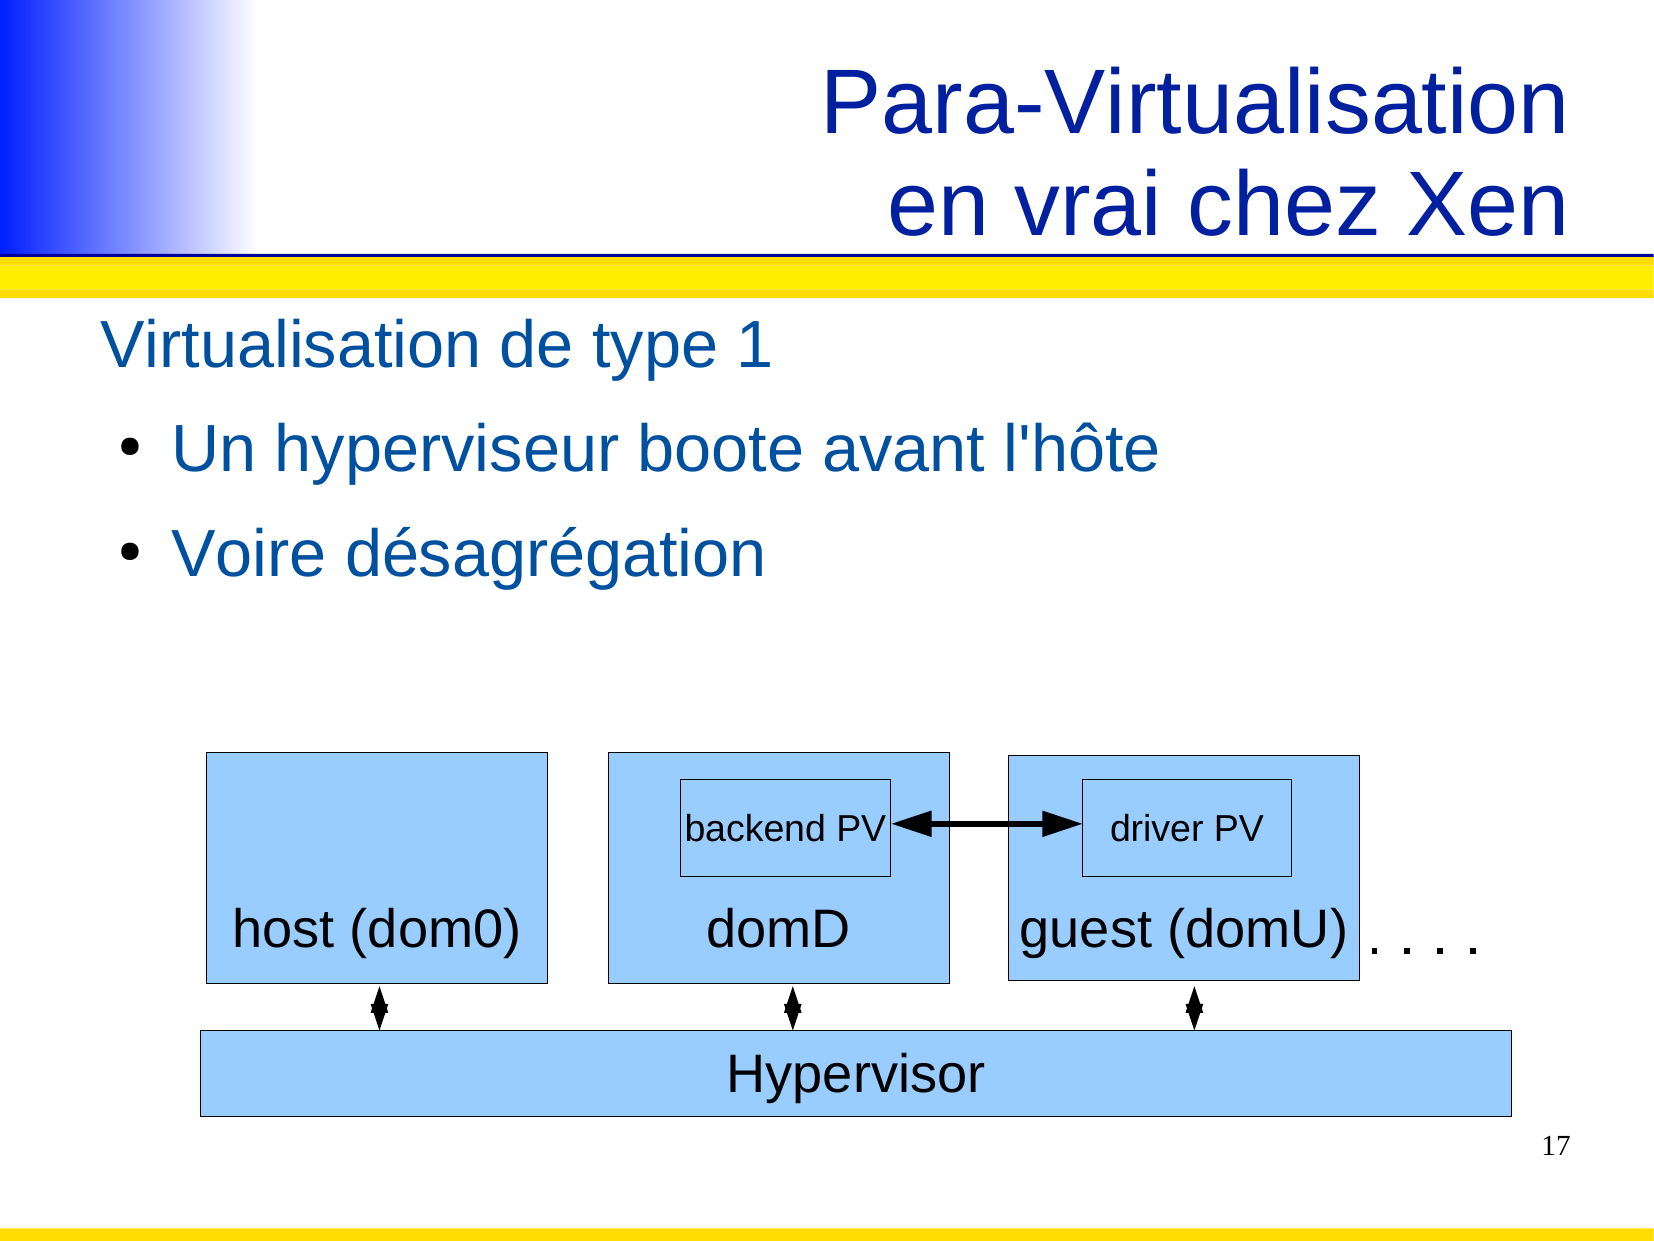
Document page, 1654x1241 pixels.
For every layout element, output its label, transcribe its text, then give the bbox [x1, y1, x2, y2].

list Virtualisation de type 1 Un hyperviseur boote avant l'hôte Voire désagrégation [82, 307, 1571, 1126]
text_box driver PV [1082, 779, 1292, 877]
text_box guest (domU) [1008, 755, 1360, 981]
text_box domD [608, 752, 950, 984]
text_box backend PV [680, 779, 891, 877]
text_box Hypervisor [200, 1030, 1512, 1117]
text_box host (dom0) [206, 752, 548, 984]
title Para-Virtualisation en vrai chez Xen [372, 49, 1571, 257]
